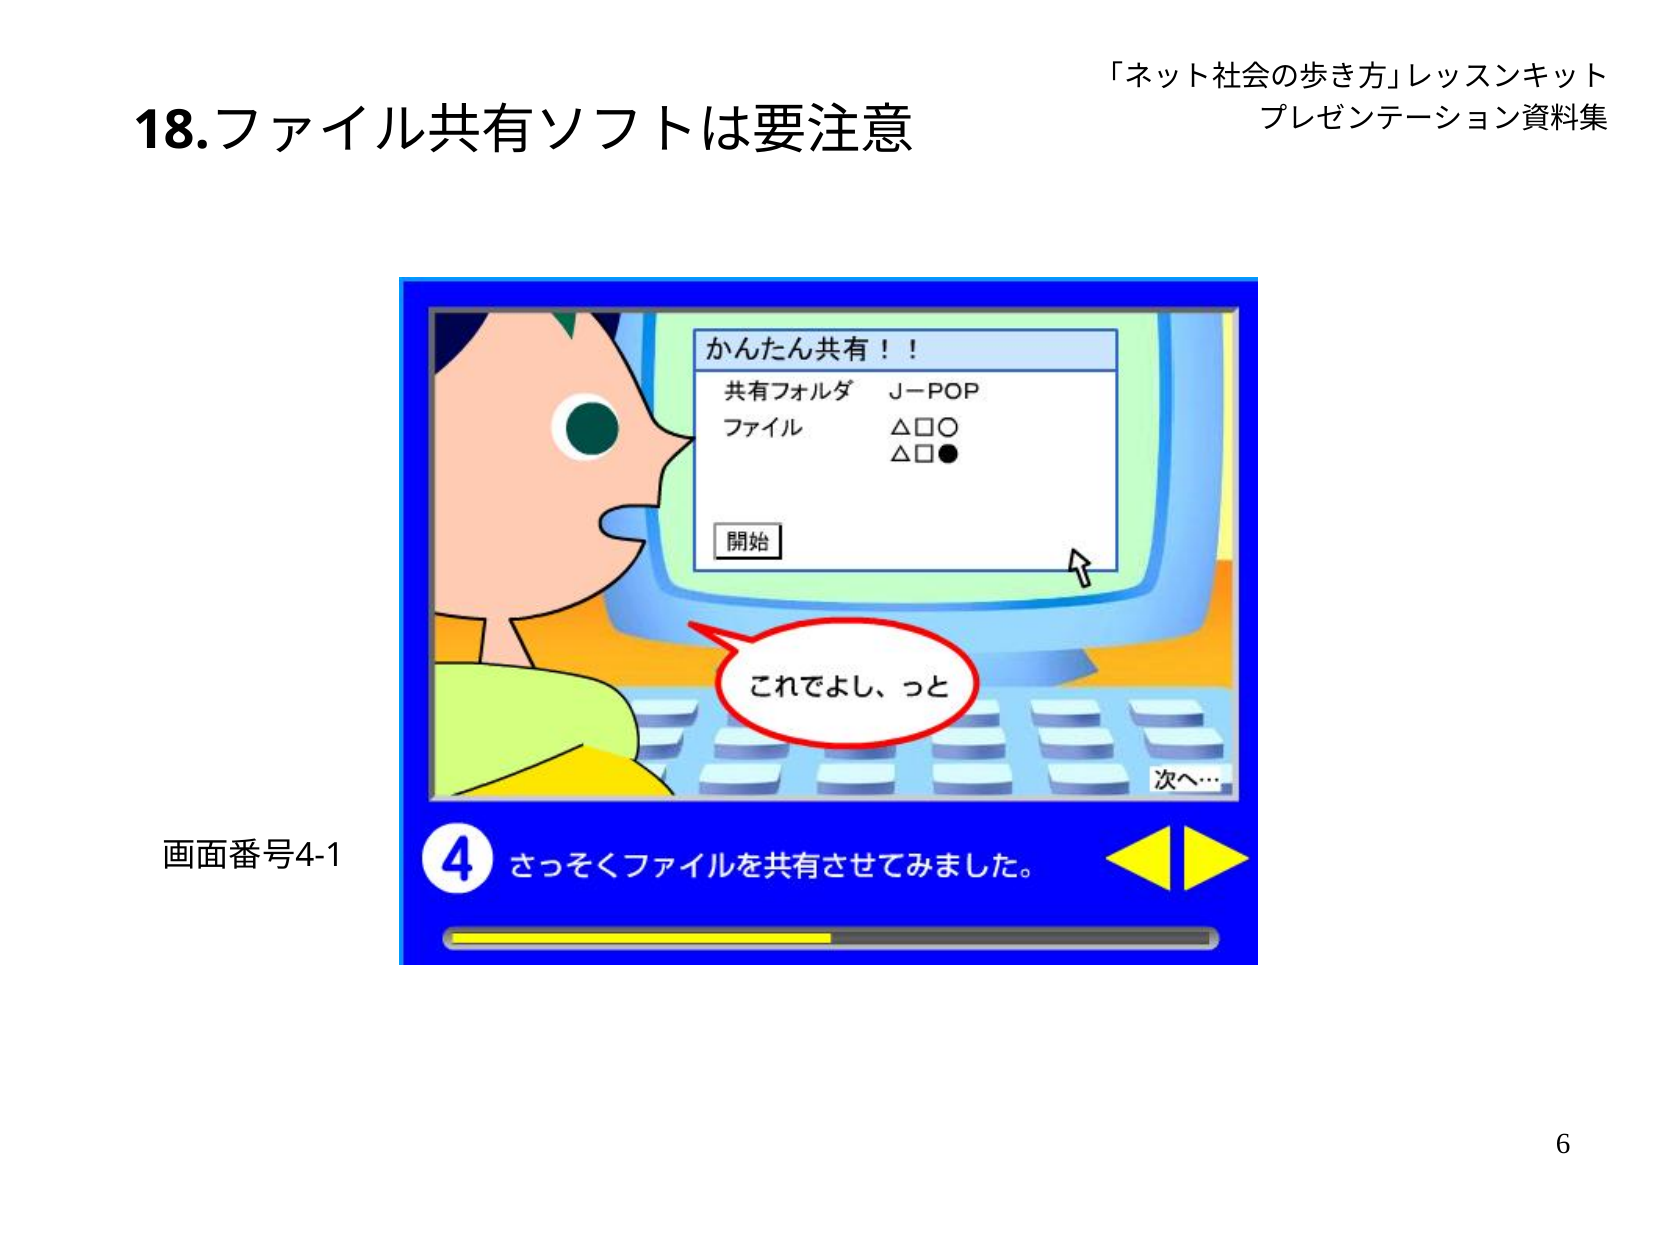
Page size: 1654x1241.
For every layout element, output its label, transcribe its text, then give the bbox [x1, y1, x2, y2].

text_box 画面番号4-1 [147, 826, 384, 882]
text_box 「ネット社会の歩き方」レッスンキットプレゼンテーション資料集 [1062, 44, 1625, 145]
text_box 18.ファイル共有ソフトは要注意 [118, 88, 1241, 169]
picture [399, 277, 1258, 965]
